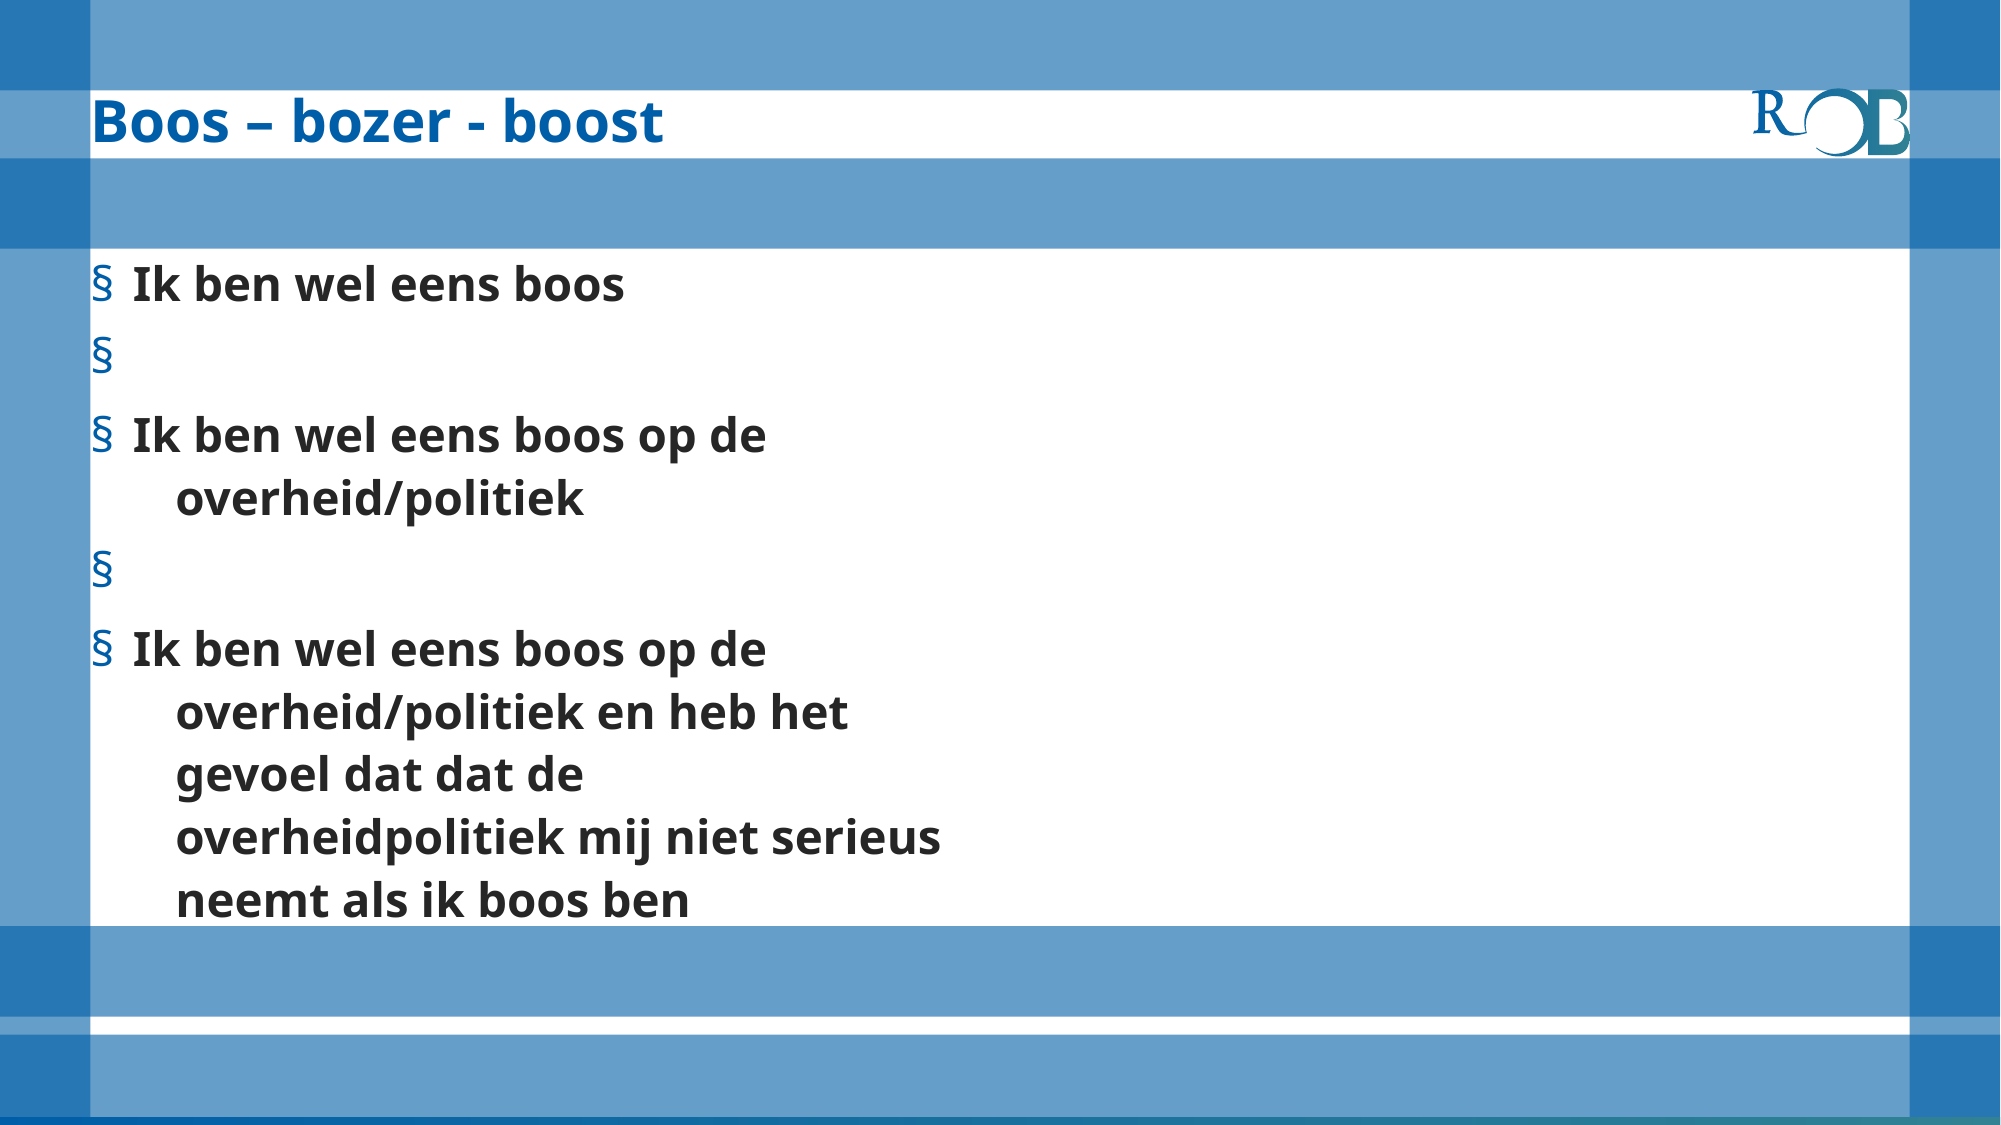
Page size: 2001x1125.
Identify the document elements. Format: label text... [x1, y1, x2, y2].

title Boos – bozer - boost [90, 91, 1662, 160]
list Ik ben wel eens boos Ik ben wel eens boos op de overheid/politiek Ik ben wel eens boos op de overheid/politiek en heb het gevoel dat dat de overheidpolitiek mij niet serieus neemt als ik boos ben [90, 248, 1910, 928]
